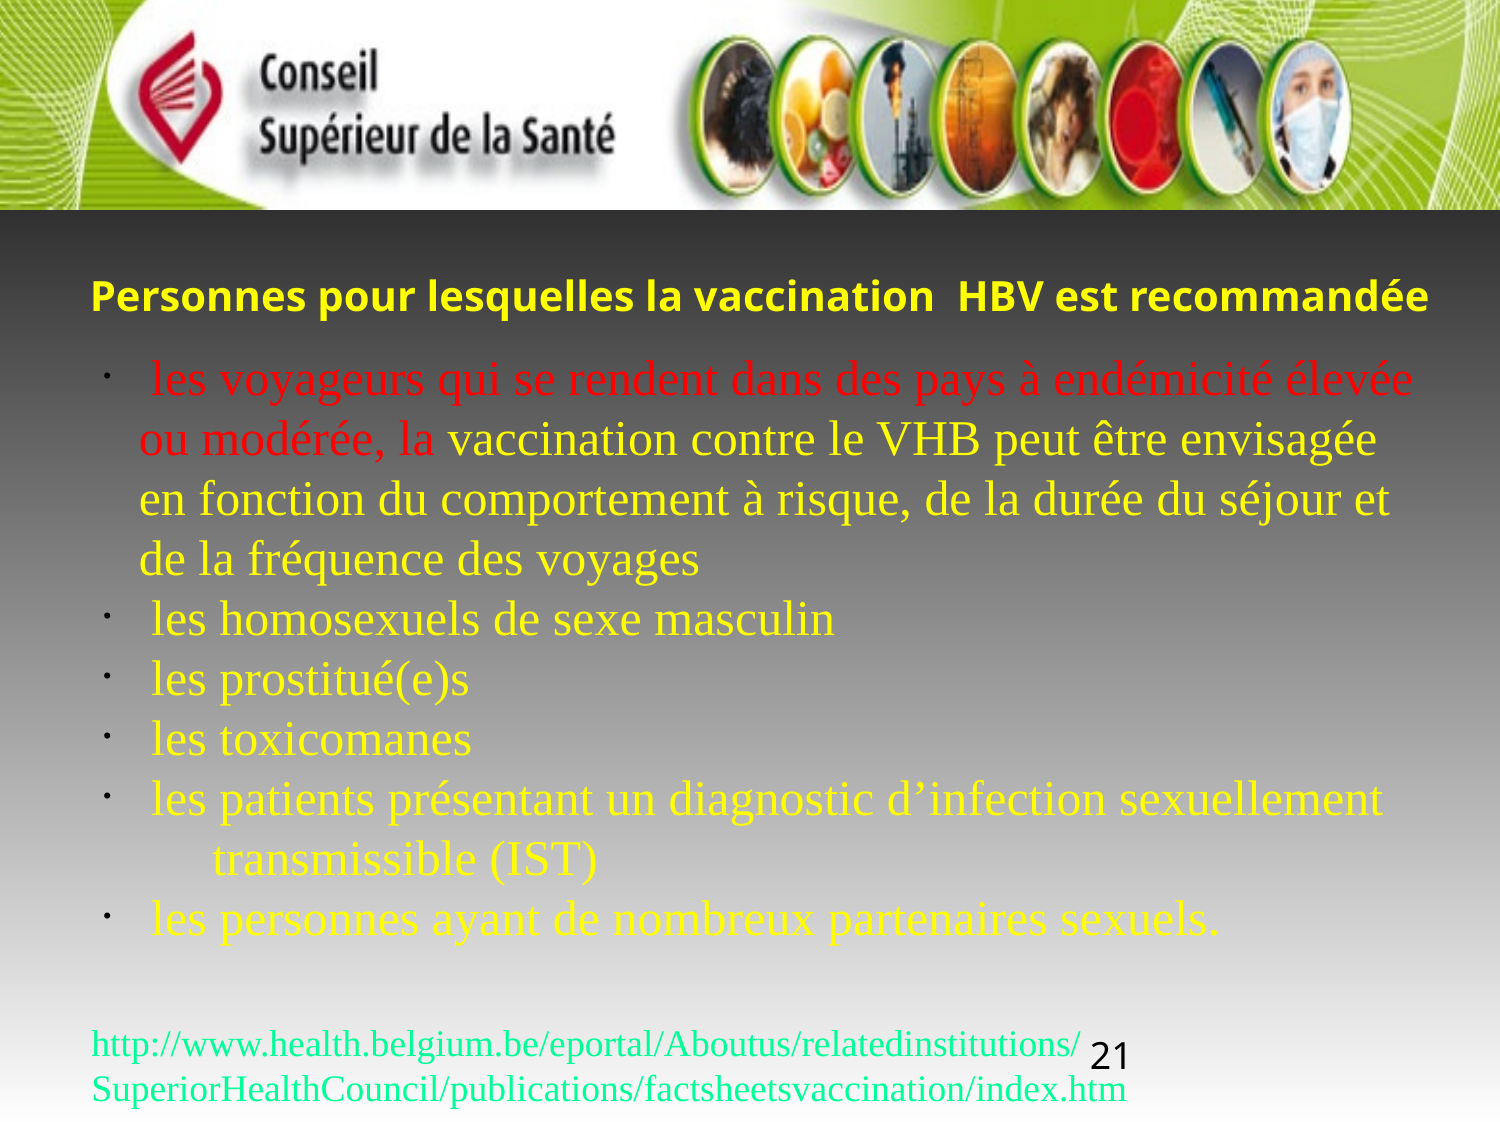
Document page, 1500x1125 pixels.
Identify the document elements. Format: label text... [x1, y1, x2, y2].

text_box les voyageurs qui se rendent dans des pays à endémicité élevée ou modérée, la vaccination contre le VHB peut être envisagée en fonction du comportement à risque, de la durée du séjour et de la fréquence des voyages les homosexuels de sexe masculin les prostitué(e)s les toxicomanes les patients présentant un diagnostic d’infection sexuellement transmissible (IST) les personnes ayant de nombreux partenaires sexuels. [88, 337, 1447, 953]
list Personnes pour lesquelles la vaccination HBV est recommandée [75, 262, 1500, 1088]
text_box http://www.health.belgium.be/eportal/Aboutus/relatedinstitutions/SuperiorHealthCouncil/publications/factsheetsvaccination/index.htm [76, 1011, 1459, 1117]
picture [0, 0, 1500, 210]
